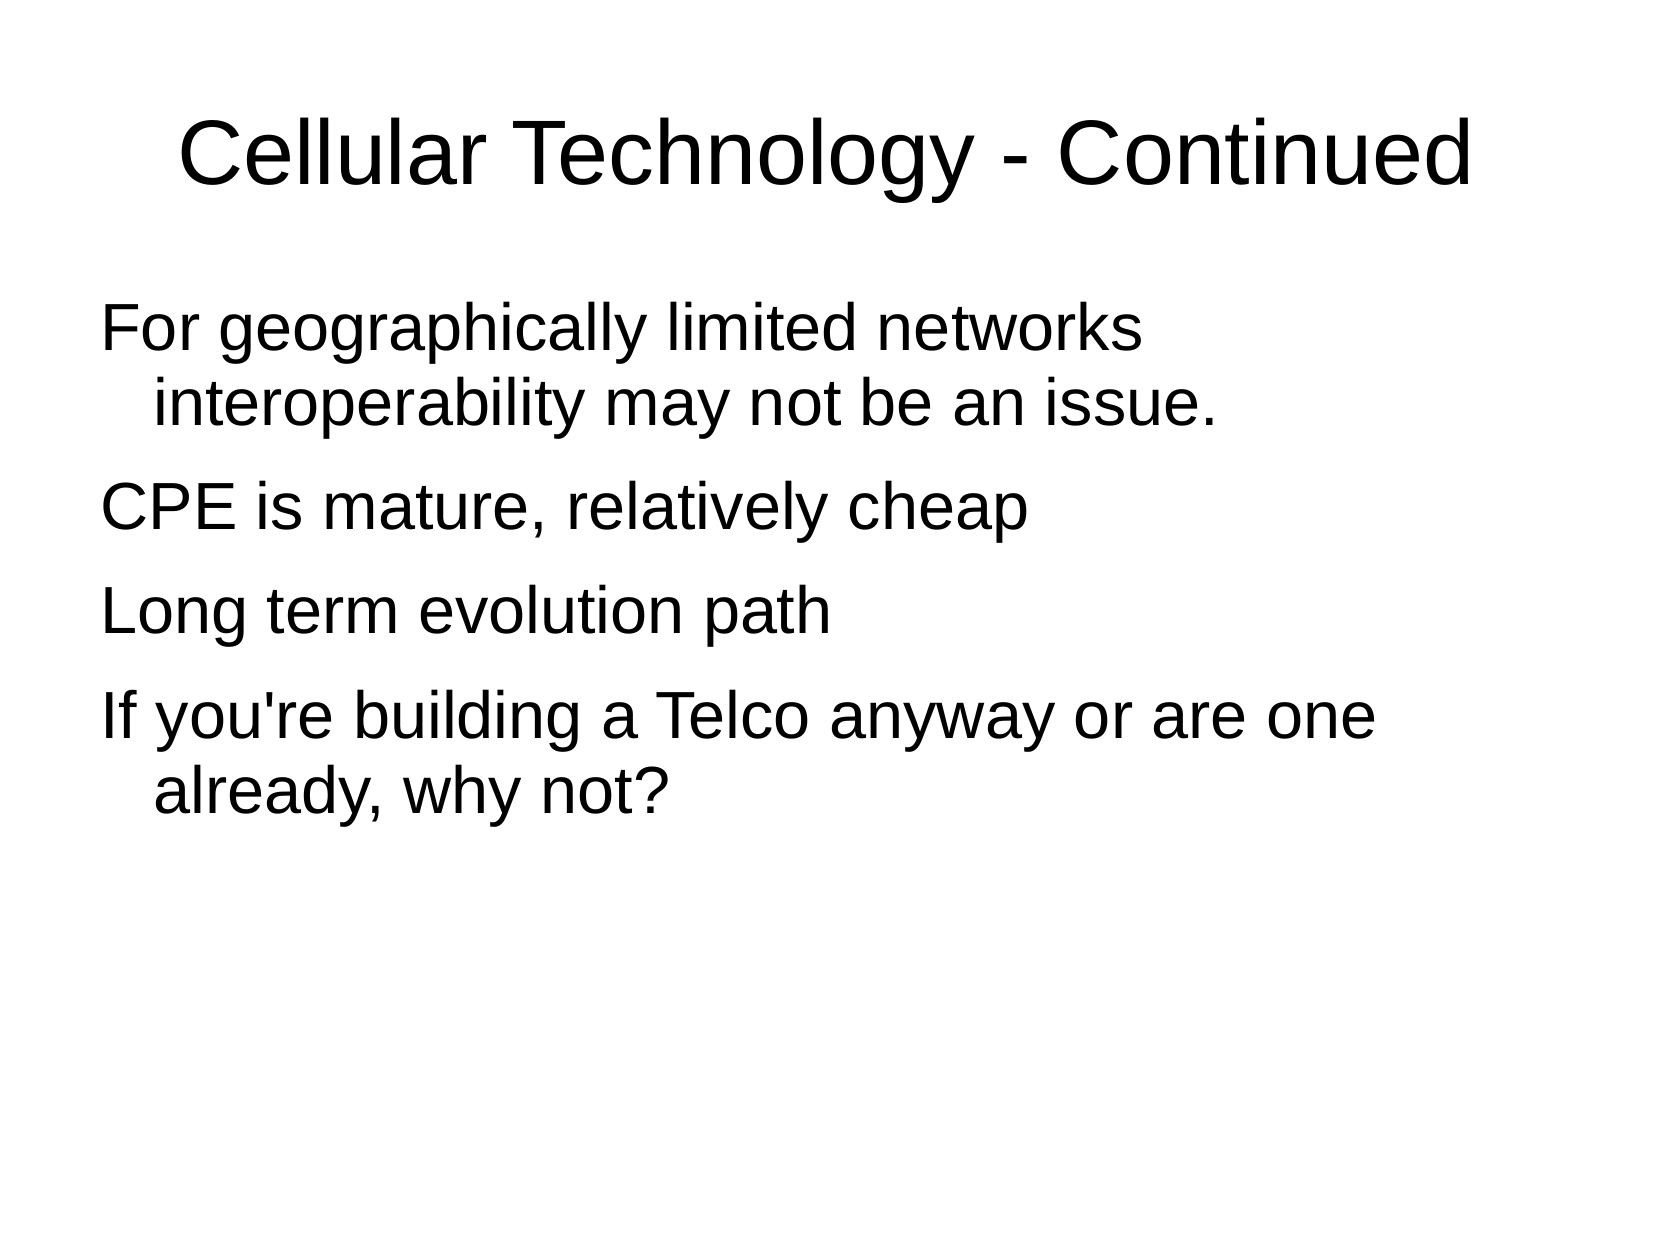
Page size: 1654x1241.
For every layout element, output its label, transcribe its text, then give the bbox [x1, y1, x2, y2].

list For geographically limited networks interoperability may not be an issue. CPE is mature, relatively cheap Long term evolution path If you're building a Telco anyway or are one already, why not? [82, 290, 1571, 1094]
title Cellular Technology - Continued [82, 56, 1571, 250]
